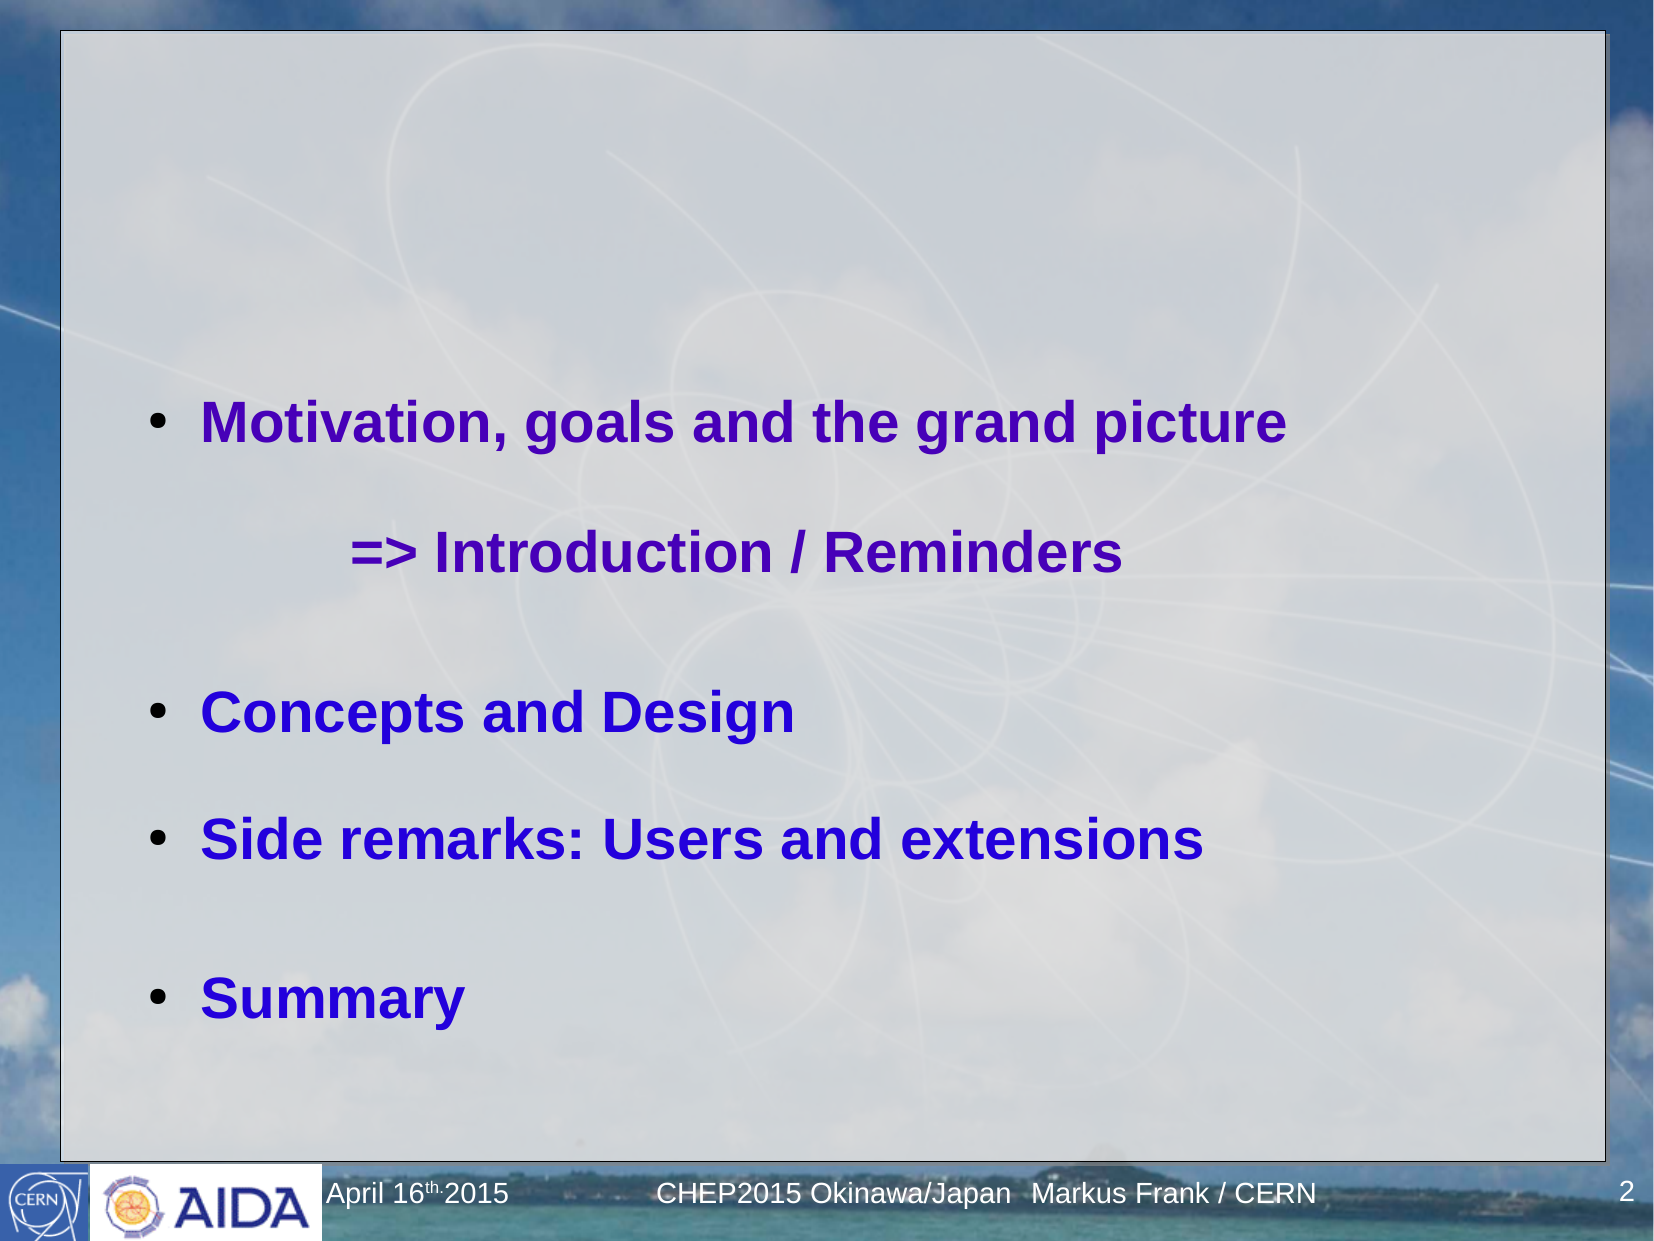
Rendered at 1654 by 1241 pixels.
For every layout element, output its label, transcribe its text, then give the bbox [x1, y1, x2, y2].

list Motivation, goals and the grand picture => Introduction / Reminders Concepts and Design Side remarks: Users and extensions Summary [129, 324, 1489, 1045]
picture [0, 0, 1654, 1241]
